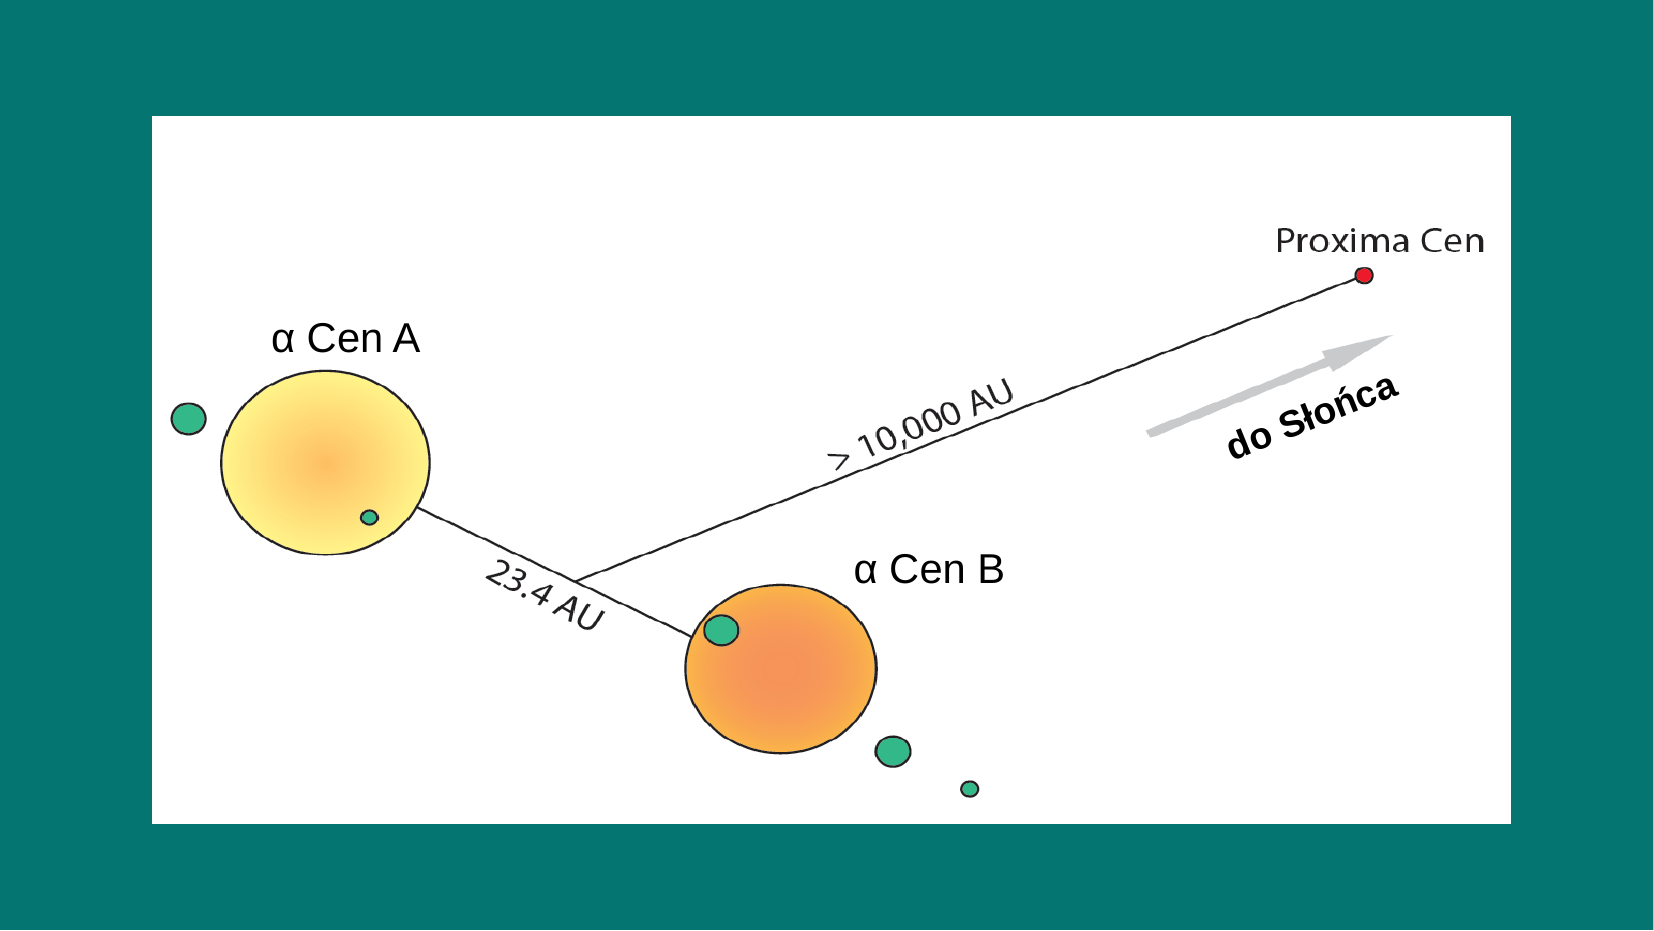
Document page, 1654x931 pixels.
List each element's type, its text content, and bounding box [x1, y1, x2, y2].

picture [152, 116, 1511, 824]
text_box do Słońca [1174, 338, 1449, 493]
text_box α Cen B [838, 538, 1021, 600]
text_box α Cen A [245, 307, 436, 369]
